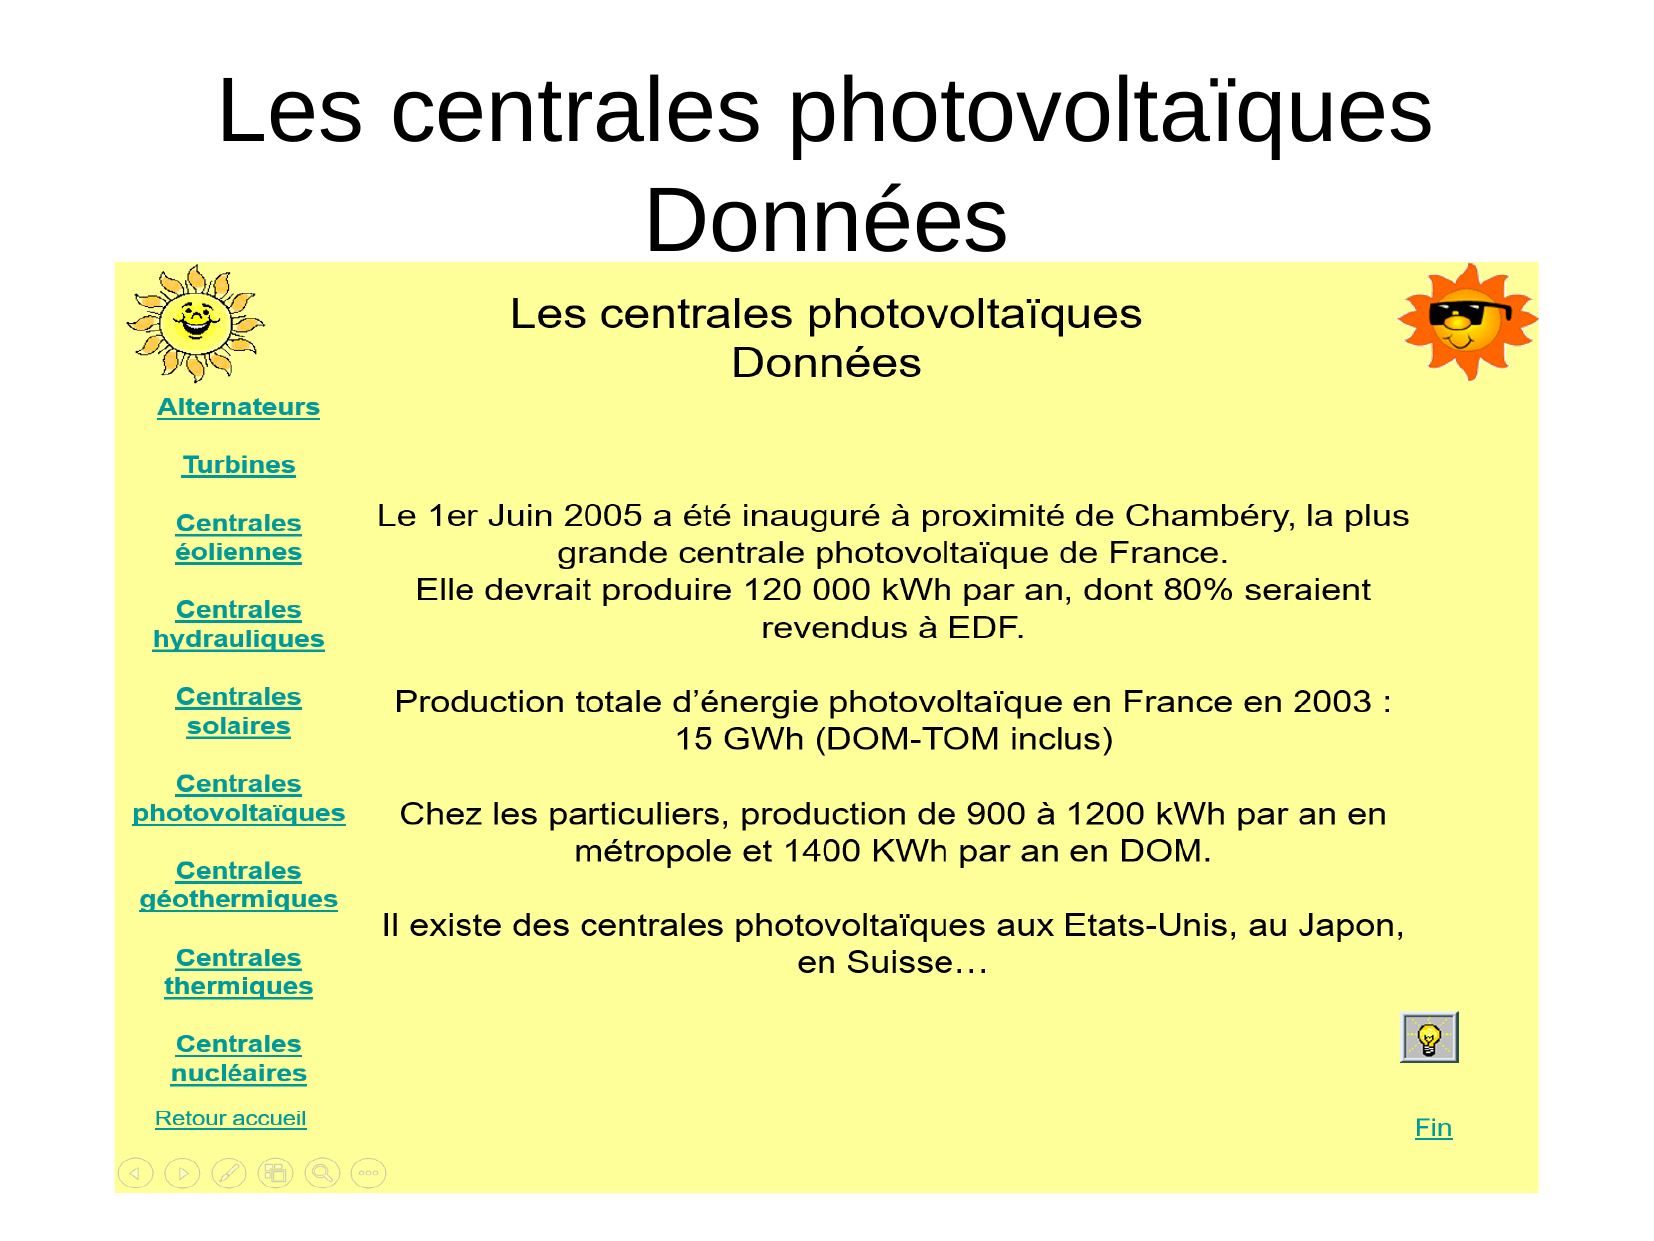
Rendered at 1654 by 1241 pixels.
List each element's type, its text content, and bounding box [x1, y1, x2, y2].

title Les centrales photovoltaïques Données [82, 49, 1571, 257]
picture [114, 262, 1539, 1193]
